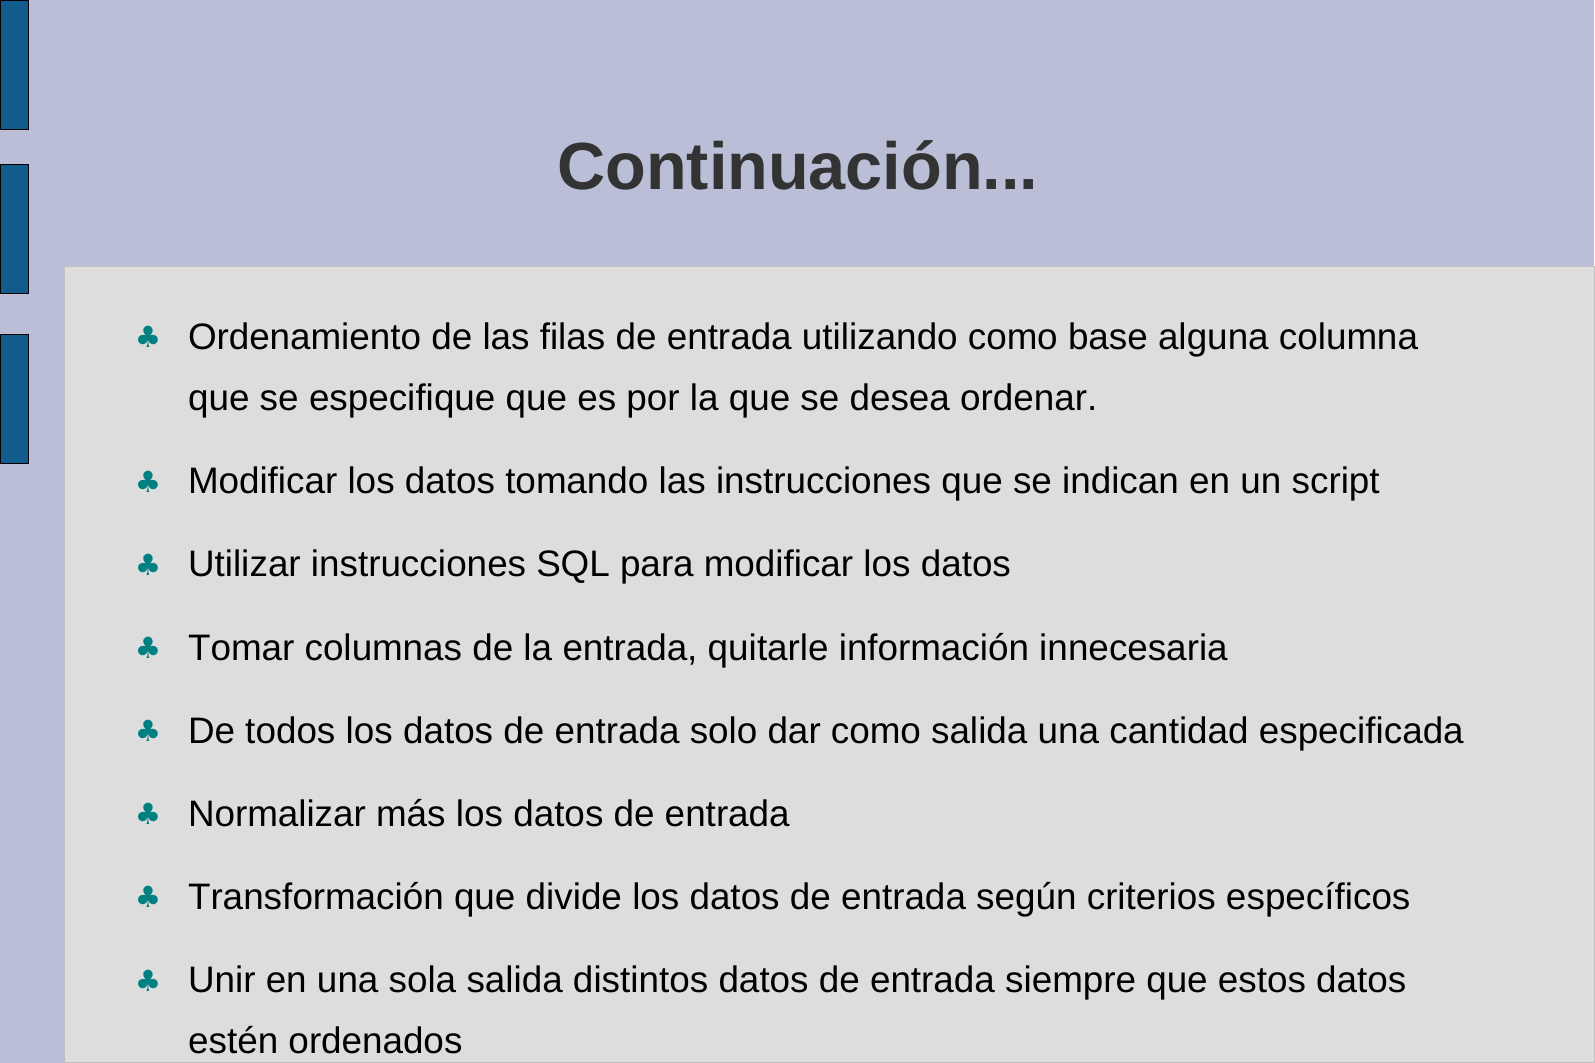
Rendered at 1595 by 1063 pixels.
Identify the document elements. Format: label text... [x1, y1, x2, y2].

title Continuación... [117, 78, 1479, 256]
list Ordenamiento de las filas de entrada utilizando como base alguna columna que se especifique que es por la que se desea ordenar. Modificar los datos tomando las instrucciones que se indican en un script Utilizar instrucciones SQL para modificar los datos Tomar columnas de la entrada, quitarle información innecesaria De todos los datos de entrada solo dar como salida una cantidad especificada Normalizar más los datos de entrada Transformación que divide los datos de entrada según criterios específicos Unir en una sola salida distintos datos de entrada siempre que estos datos estén ordenados [117, 295, 1479, 1046]
